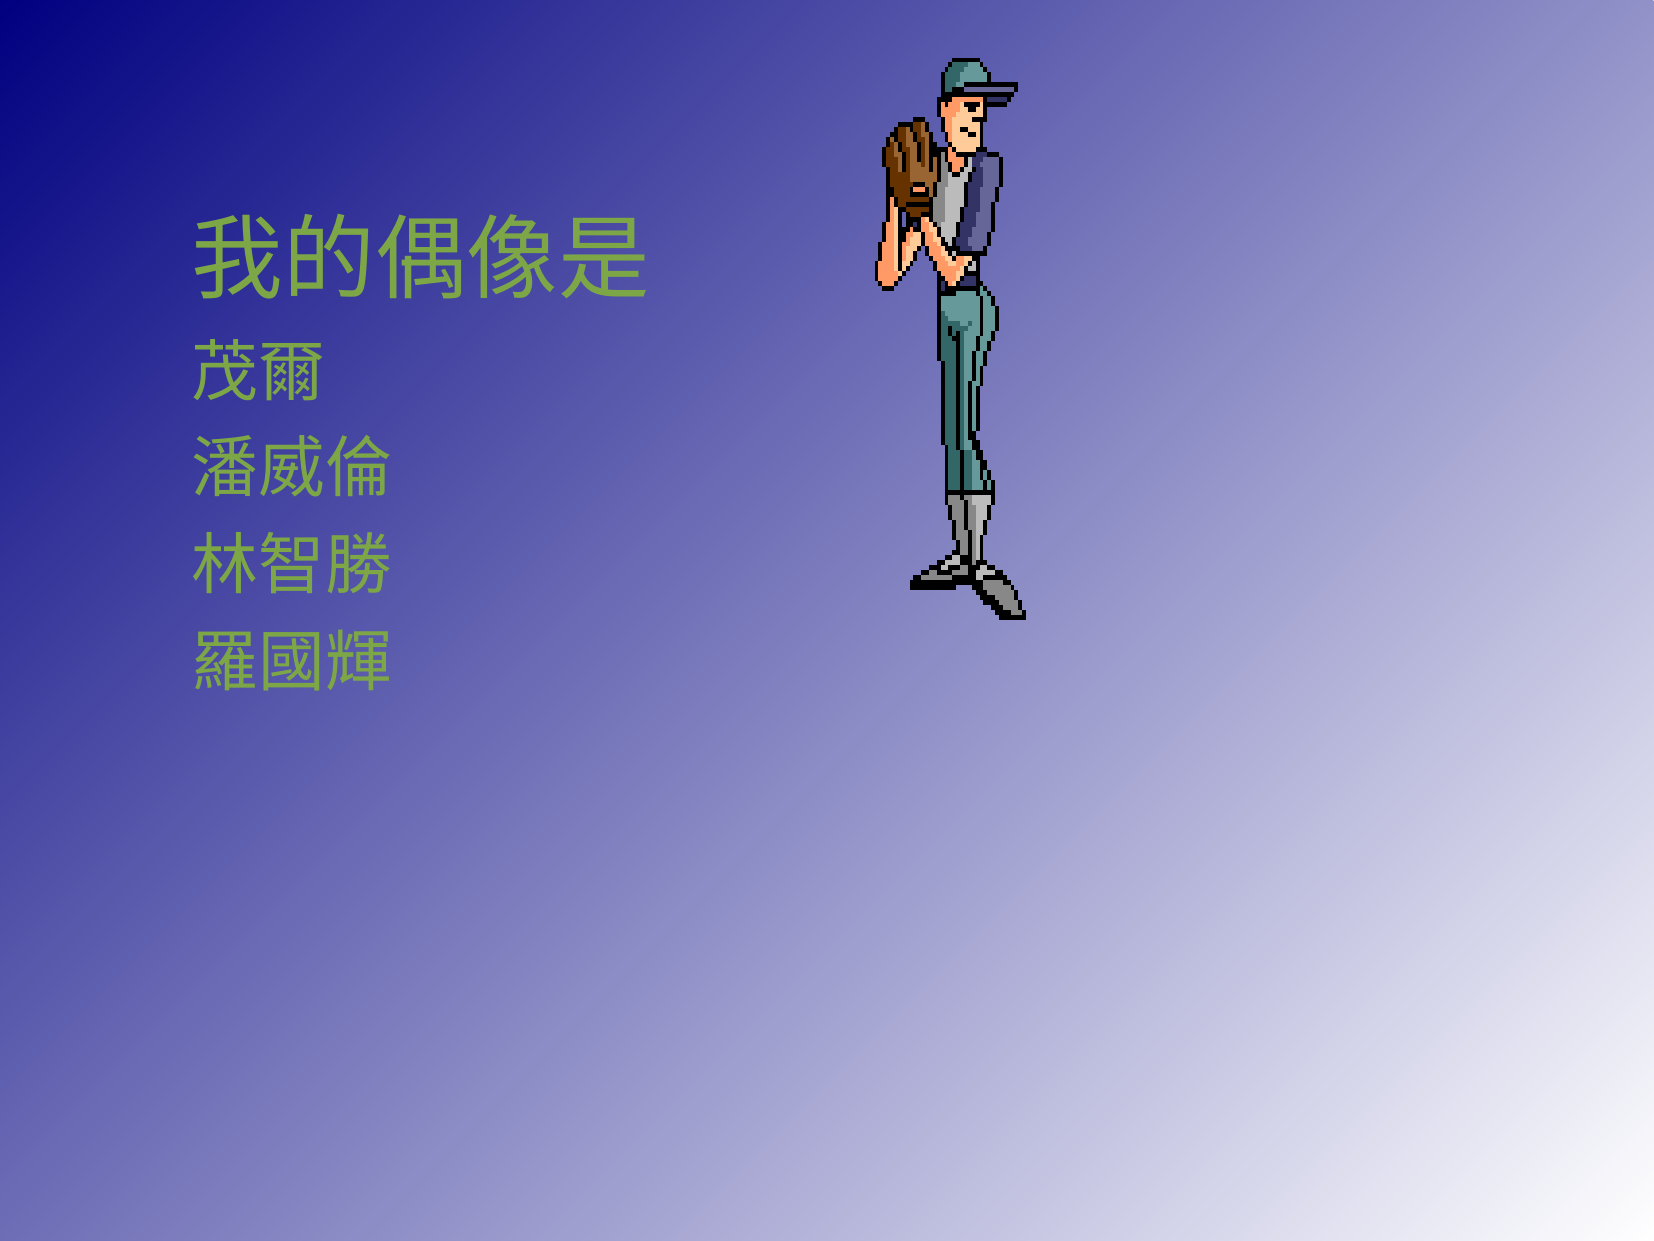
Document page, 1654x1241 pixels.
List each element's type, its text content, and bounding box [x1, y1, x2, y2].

picture [708, 58, 1388, 620]
text_box 我的偶像是 茂爾 潘威倫 林智勝 羅國輝 [177, 177, 1536, 863]
